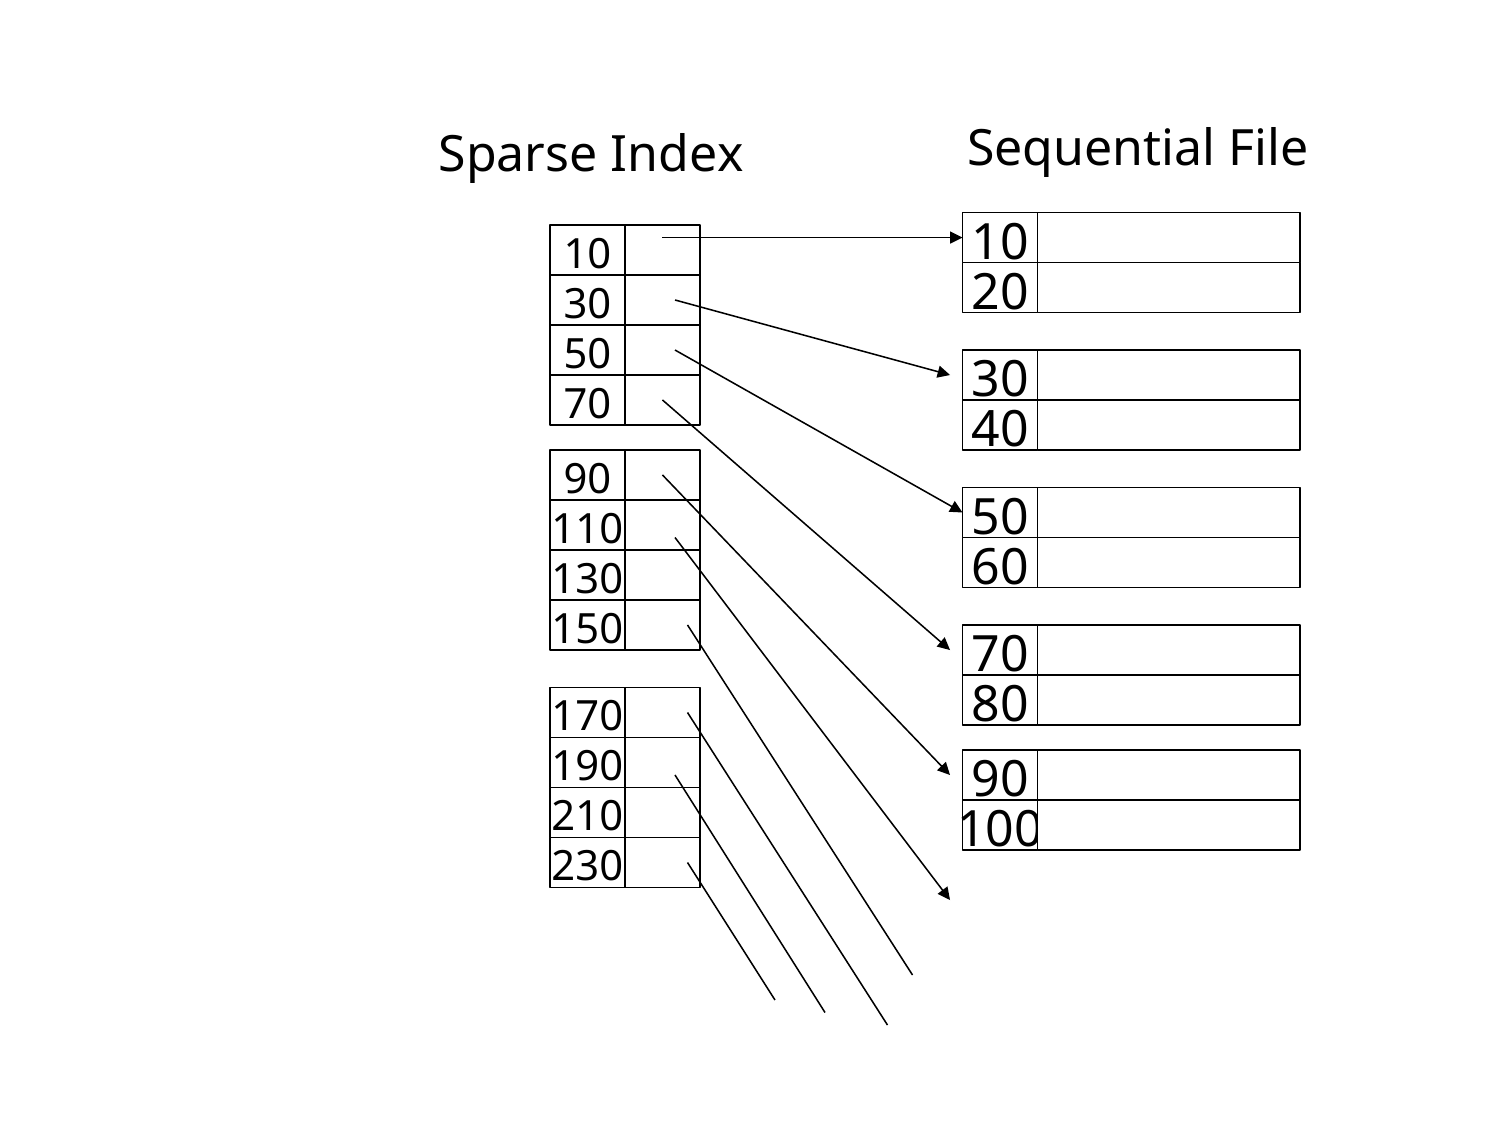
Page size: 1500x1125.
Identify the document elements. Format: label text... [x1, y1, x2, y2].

text_box [1037, 750, 1300, 850]
text_box [624, 224, 700, 426]
text_box 80 [962, 676, 1037, 726]
text_box 100 [1021, 814, 1036, 843]
text_box 170 [549, 687, 624, 737]
text_box 110 [549, 499, 625, 550]
text_box [1037, 624, 1300, 726]
text_box 70 [549, 375, 625, 426]
text_box [1037, 212, 1300, 313]
text_box 90 [962, 750, 1037, 801]
text_box [624, 687, 700, 888]
text_box 30 [962, 350, 1037, 401]
text_box 60 [962, 538, 1037, 588]
text_box 10 [962, 212, 1037, 263]
text_box 30 [549, 274, 625, 325]
text_box Sparse Index [431, 112, 752, 188]
text_box [1037, 350, 1300, 451]
text_box 210 [549, 787, 624, 837]
text_box 190 [549, 737, 625, 787]
text_box 40 [962, 401, 1037, 451]
text_box 20 [962, 263, 1037, 313]
text_box 50 [549, 325, 624, 375]
text_box Sequential File [963, 106, 1314, 182]
text_box 230 [549, 837, 625, 888]
text_box 50 [962, 487, 1037, 538]
text_box [1037, 487, 1300, 588]
text_box [624, 450, 700, 651]
text_box 130 [549, 550, 624, 600]
text_box 100 [962, 801, 1037, 850]
text_box 10 [549, 224, 624, 274]
text_box 70 [962, 624, 1037, 676]
text_box 90 [549, 450, 624, 499]
text_box 150 [549, 600, 625, 651]
